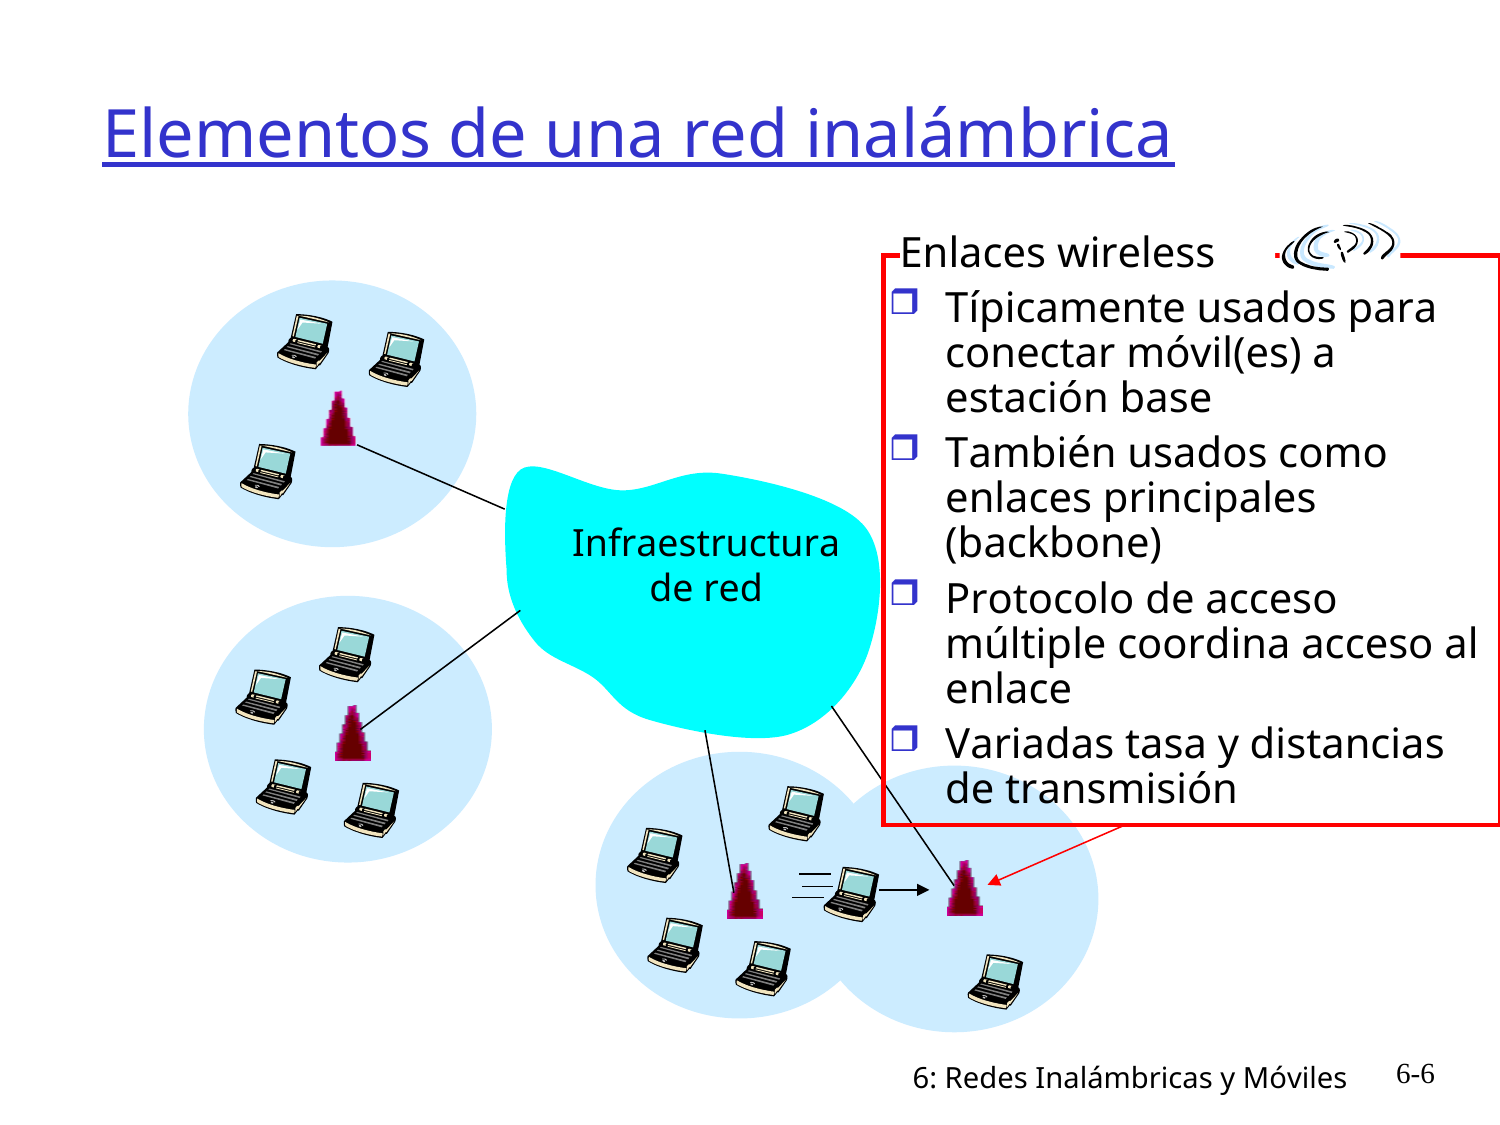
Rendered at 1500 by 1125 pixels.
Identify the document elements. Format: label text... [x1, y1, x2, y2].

title Elementos de una red inalámbrica [87, 37, 1363, 225]
picture [308, 607, 375, 683]
text_box [1043, 794, 1051, 800]
picture [229, 424, 296, 500]
picture [813, 847, 880, 923]
text_box Enlaces wireless Típicamente usados para conectar móvil(es) a estación base También usados como enlaces principales (backbone) Protocolo de acceso múltiple coordina acceso al enlace Variadas tasa y distancias de transmisión [874, 223, 1500, 766]
text_box [505, 466, 874, 739]
picture [225, 649, 291, 725]
picture [358, 311, 425, 387]
text_box [886, 766, 1073, 823]
picture [758, 766, 824, 842]
text_box [886, 789, 909, 823]
picture [320, 390, 356, 446]
picture [616, 808, 683, 884]
picture [947, 860, 983, 916]
picture [727, 863, 763, 920]
picture [245, 739, 312, 815]
picture [725, 921, 791, 997]
text_box [595, 751, 1099, 1033]
picture [266, 294, 333, 370]
picture [957, 934, 1024, 1010]
text_box [1279, 221, 1401, 271]
text_box [203, 595, 492, 863]
text_box Infraestructura de red [557, 510, 856, 617]
picture [335, 705, 371, 761]
picture [637, 897, 703, 973]
picture [333, 762, 400, 838]
text_box [188, 280, 477, 548]
